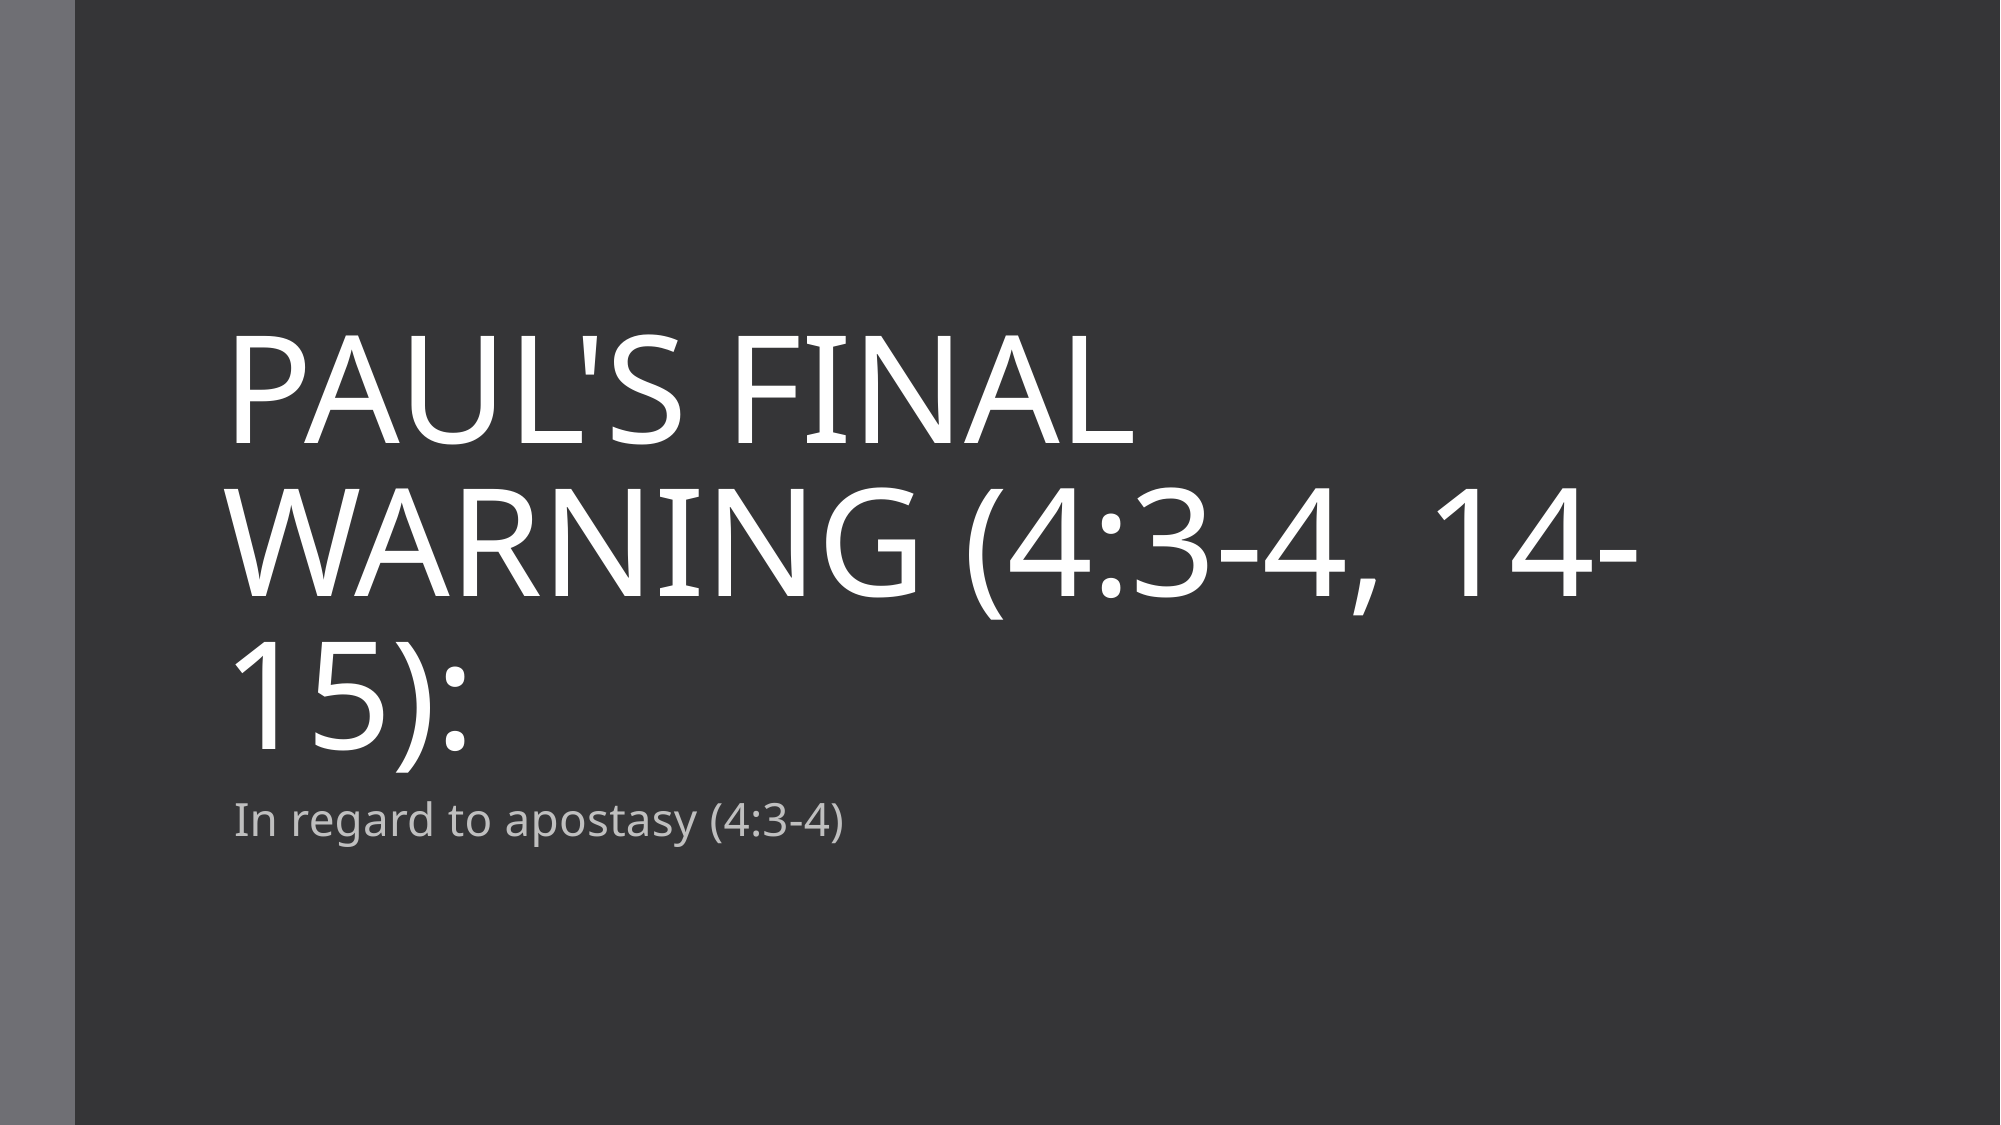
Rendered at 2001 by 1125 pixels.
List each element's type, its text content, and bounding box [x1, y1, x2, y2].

title PAUL'S FINAL WARNING (4:3-4, 14-15): [206, 124, 1752, 787]
subtitle In regard to apostasy (4:3-4) [206, 787, 1752, 1066]
